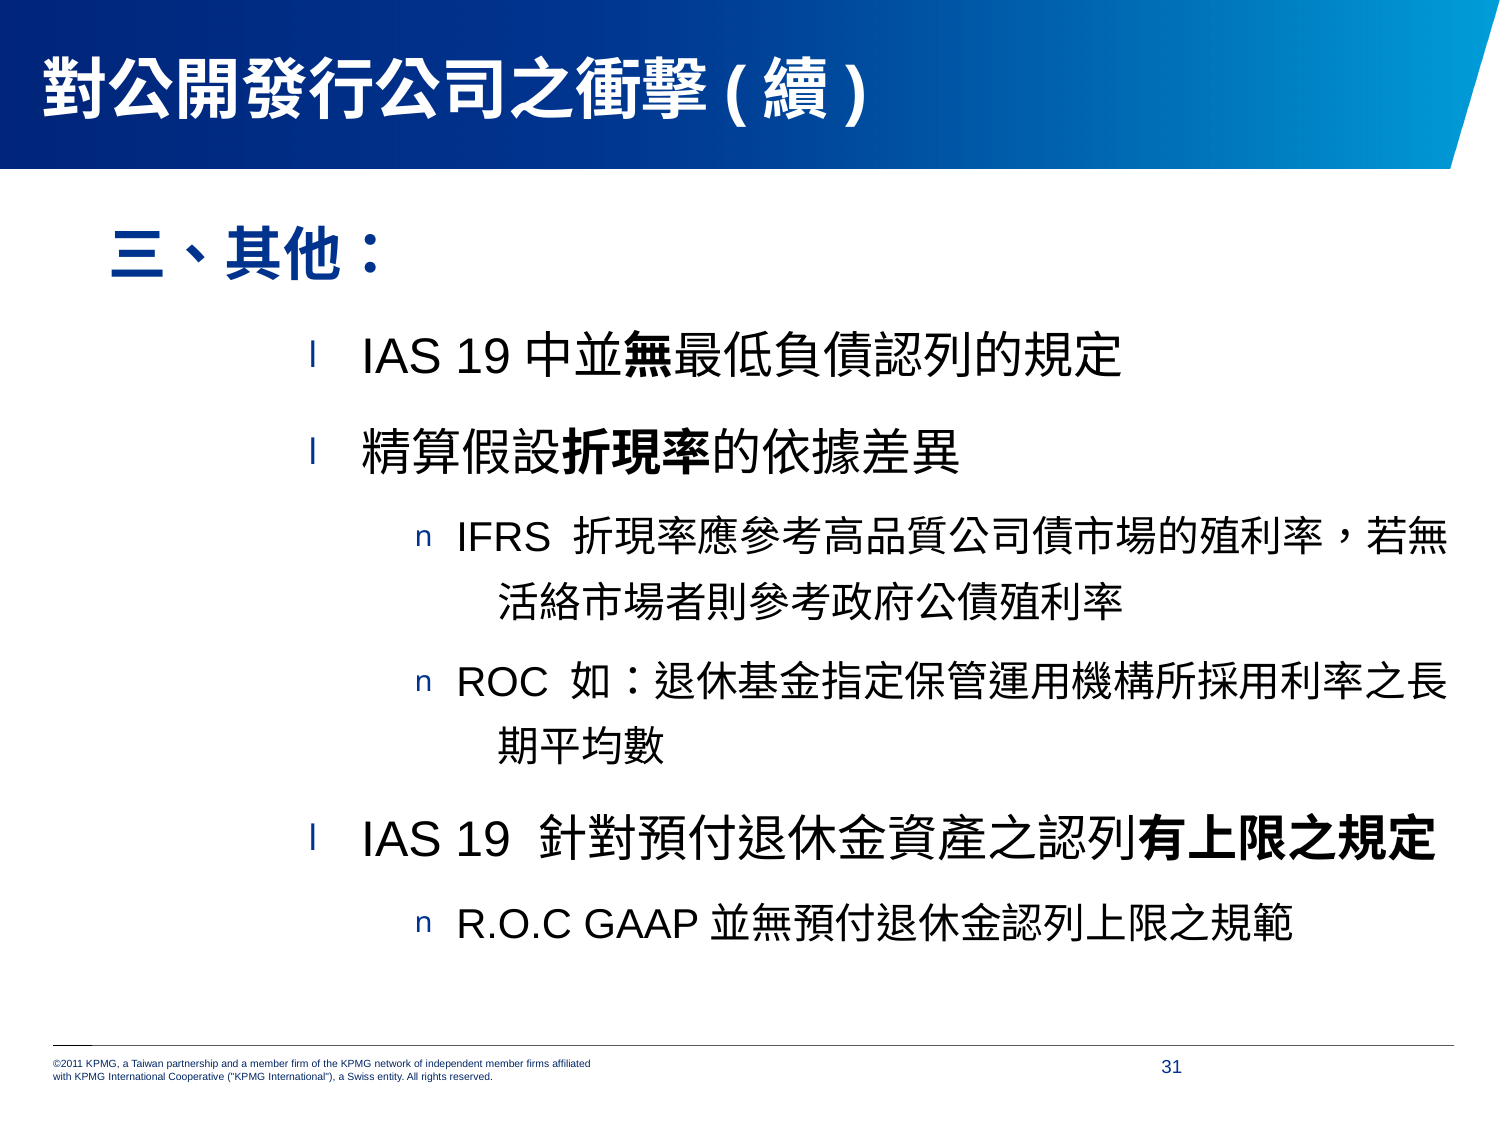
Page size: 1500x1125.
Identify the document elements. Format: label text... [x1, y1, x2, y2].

list 三、其他： IAS 19中並無最低負債認列的規定 精算假設折現率的依據差異 IFRS 折現率應參考高品質公司債市場的殖利率，若無活絡市場者則參考政府公債殖利率 ROC 如：退休基金指定保管運用機構所採用利率之長期平均數 IAS 19 針對預付退休金資產之認列有上限之規定 R.O.C GAAP並無預付退休金認列上限之規範 [58, 196, 1459, 977]
title 對公開發行公司之衝擊(續) [41, 24, 1410, 149]
text_box [1146, 1047, 1418, 1094]
